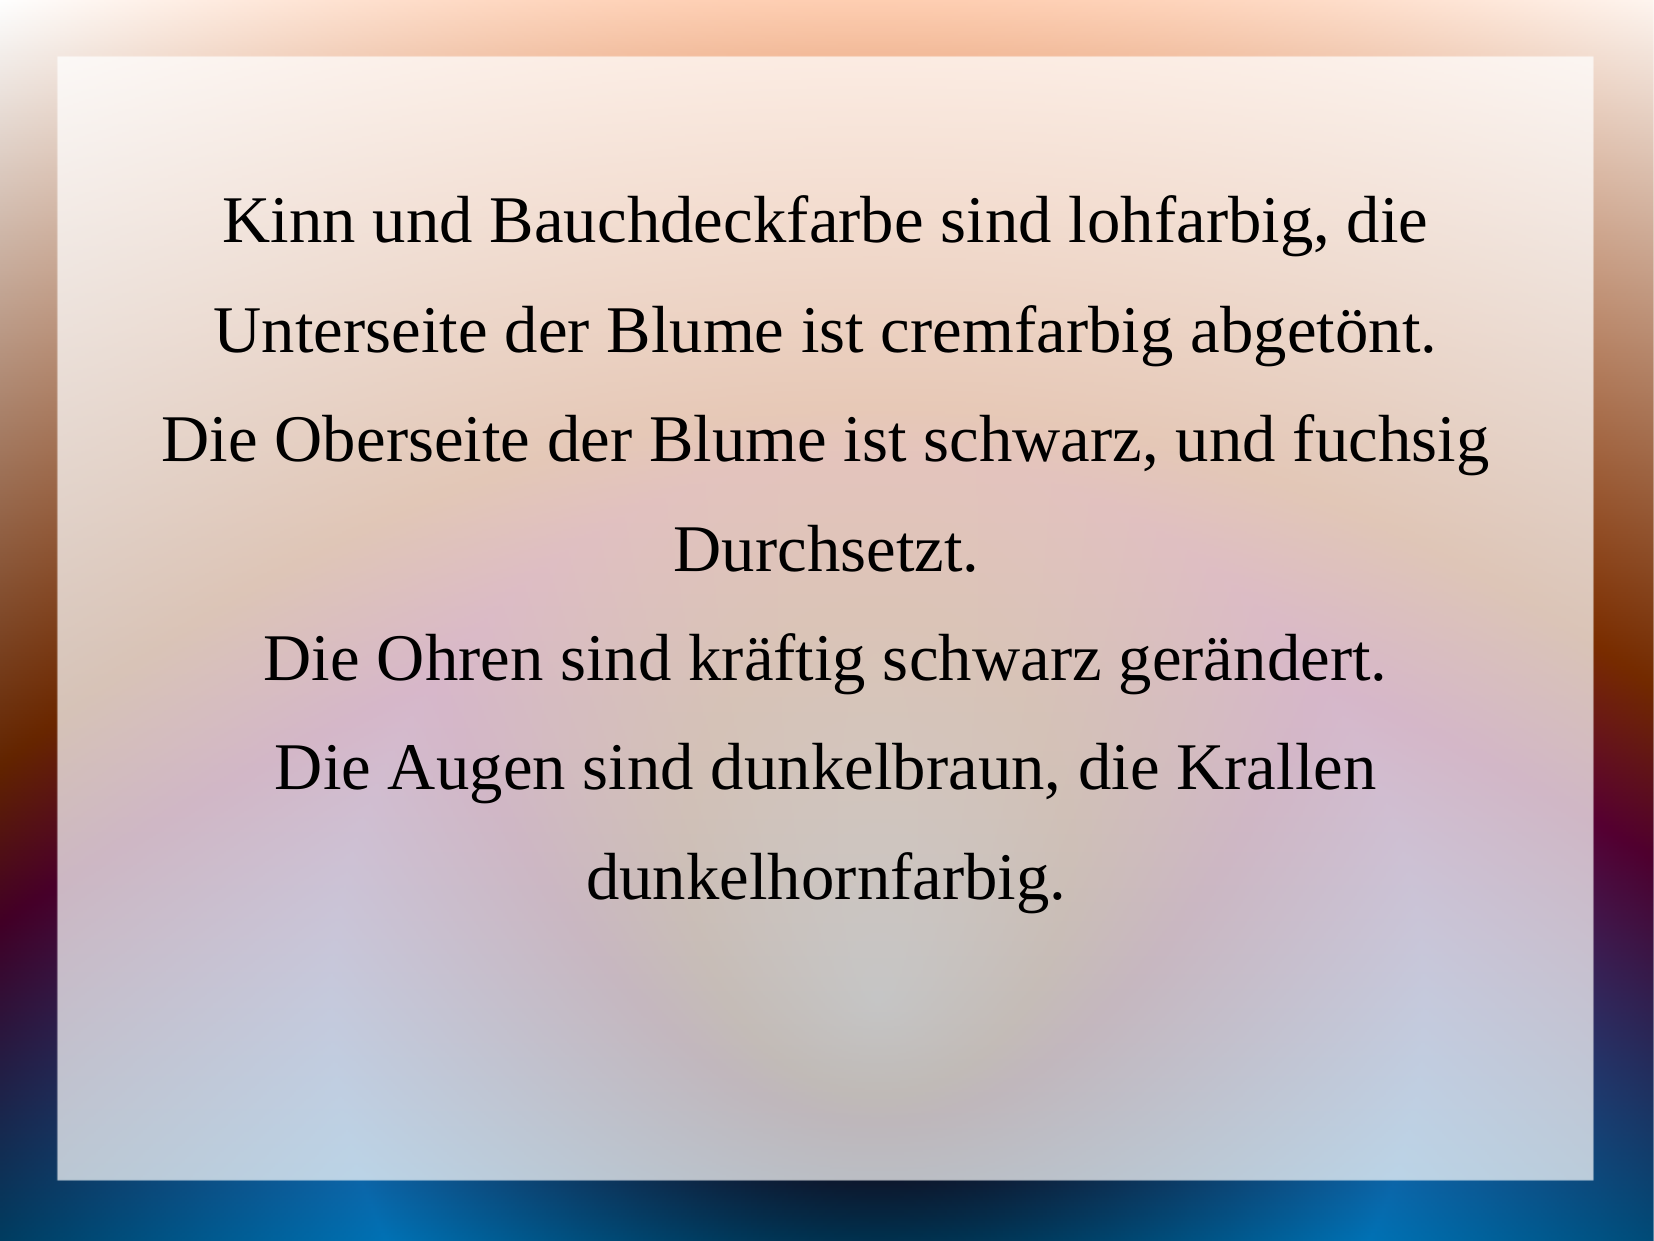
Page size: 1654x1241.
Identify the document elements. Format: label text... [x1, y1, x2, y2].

subtitle Kinn und Bauchdeckfarbe sind lohfarbig, die Unterseite der Blume ist cremfarbig abgetönt. Die Oberseite der Blume ist schwarz, und fuchsig Durchsetzt. Die Ohren sind kräftig schwarz gerändert. Die Augen sind dunkelbraun, die Krallen dunkelhornfarbig. [82, 62, 1571, 1027]
